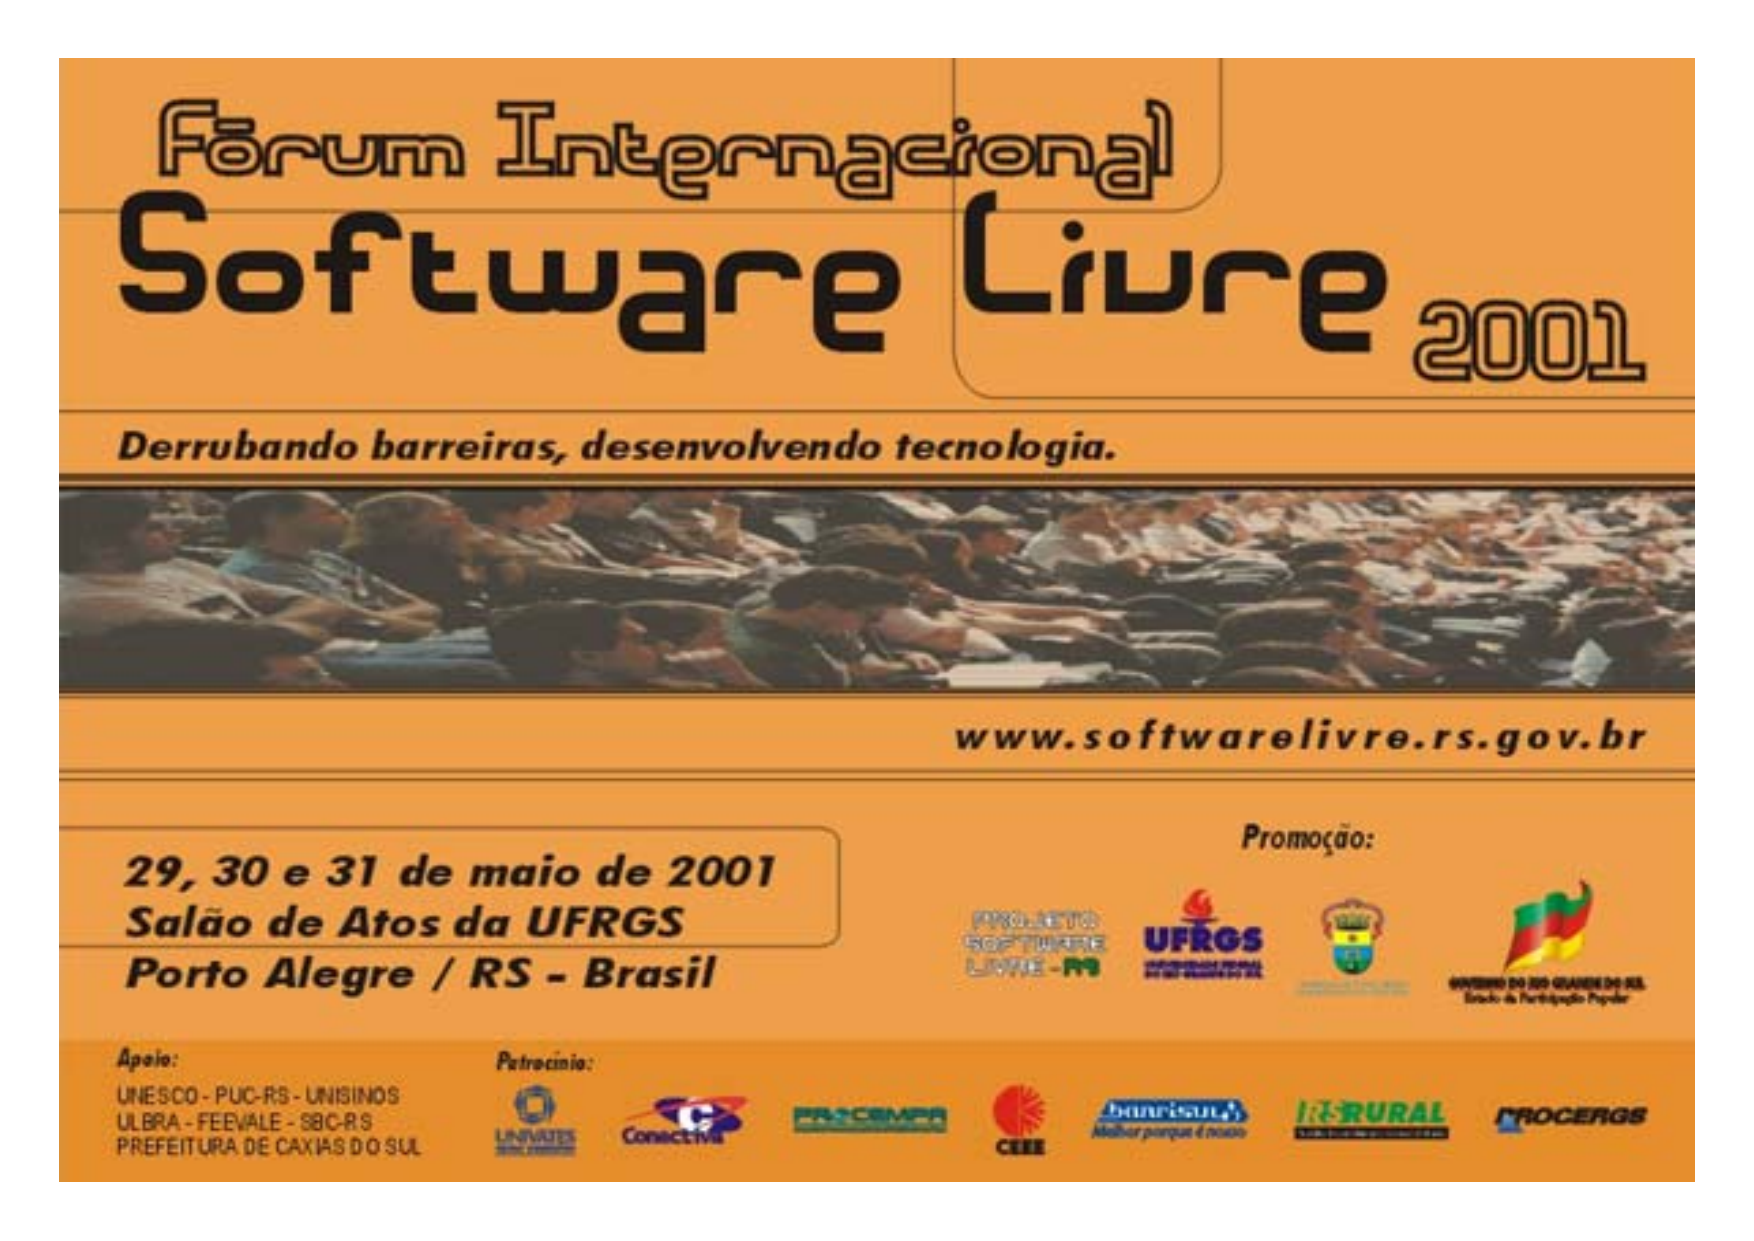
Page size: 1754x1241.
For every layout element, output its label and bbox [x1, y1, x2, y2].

picture [59, 58, 1695, 1182]
